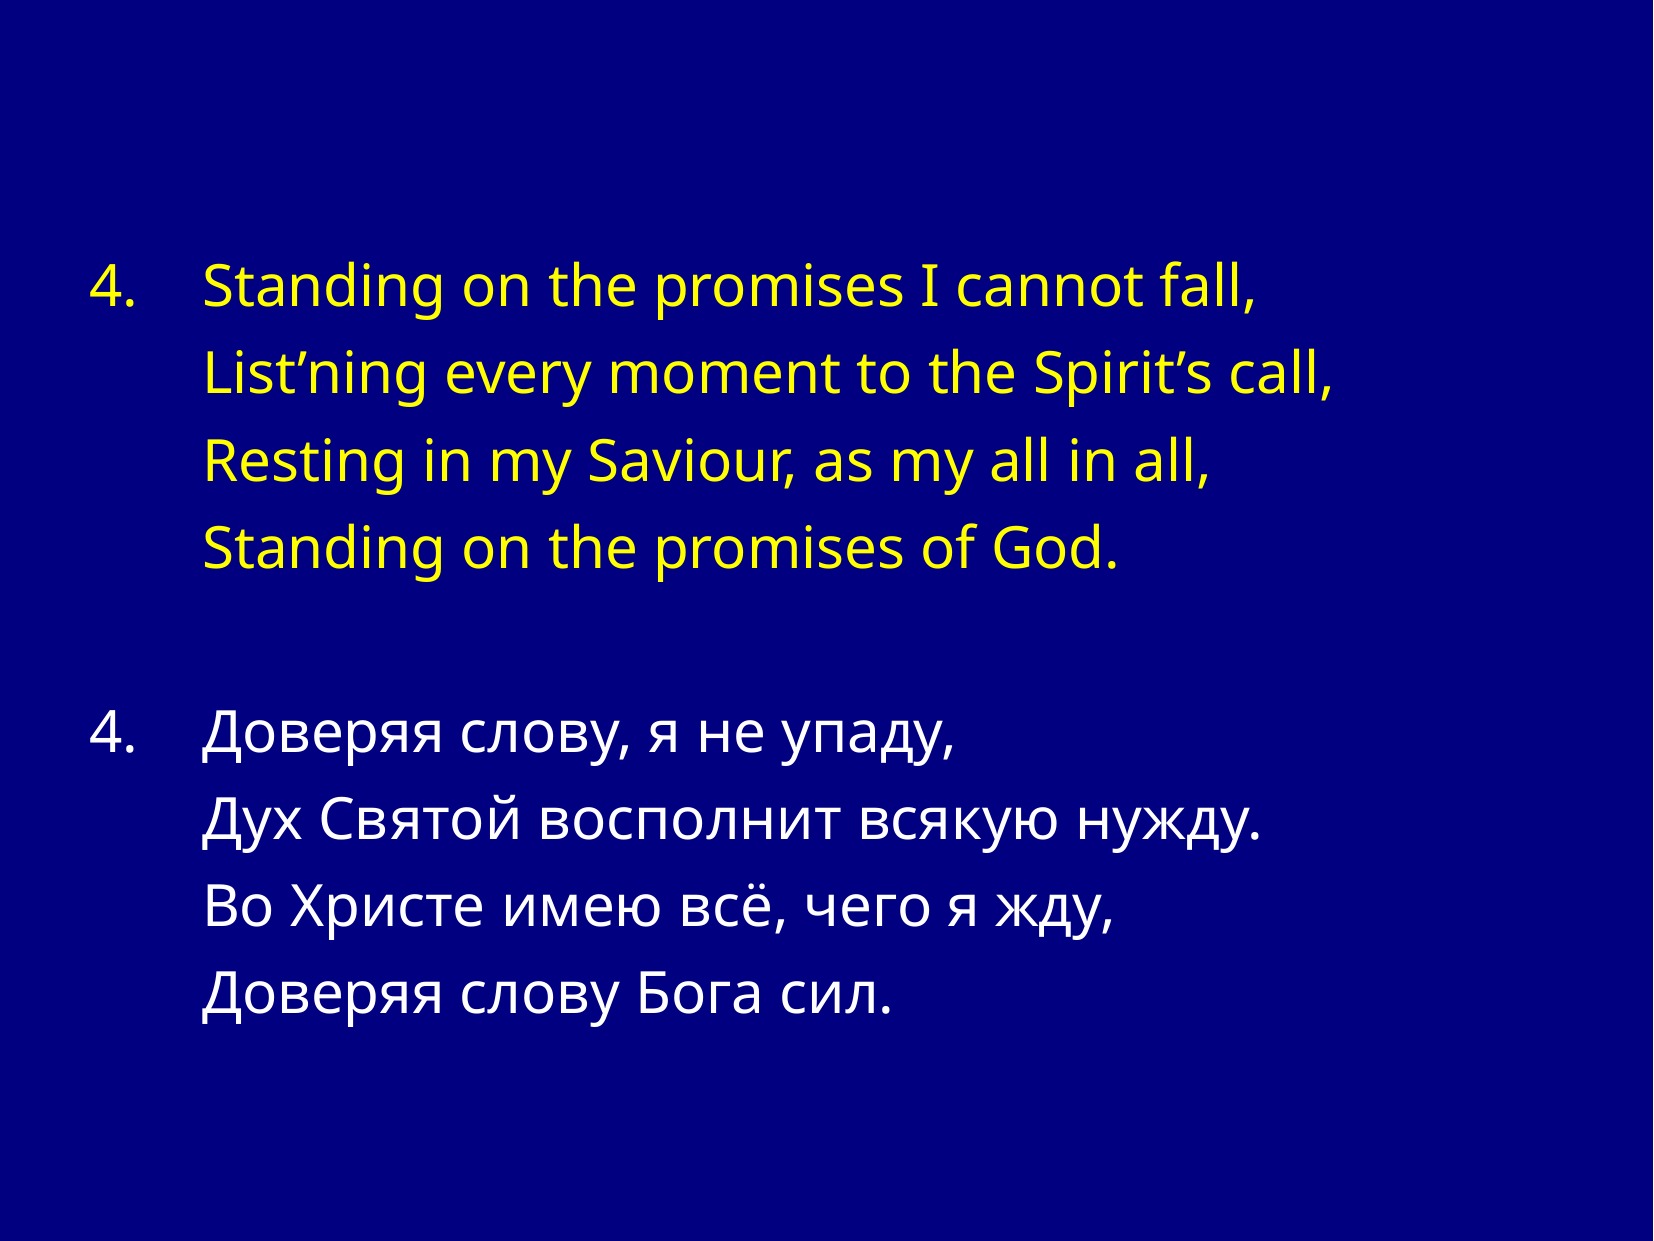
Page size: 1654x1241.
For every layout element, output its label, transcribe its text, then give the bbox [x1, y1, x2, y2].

text_box 4. Standing on the promises I cannot fall, List’ning every moment to the Spirit’s call, Resting in my Saviour, as my all in all, Standing on the promises of God. [75, 150, 1576, 638]
text_box 4. Доверяя слову, я не упаду, Дух Святой восполнит всякую нужду. Во Христе имею всё, чего я жду, Доверяя слову Бога сил. [75, 675, 1576, 1163]
